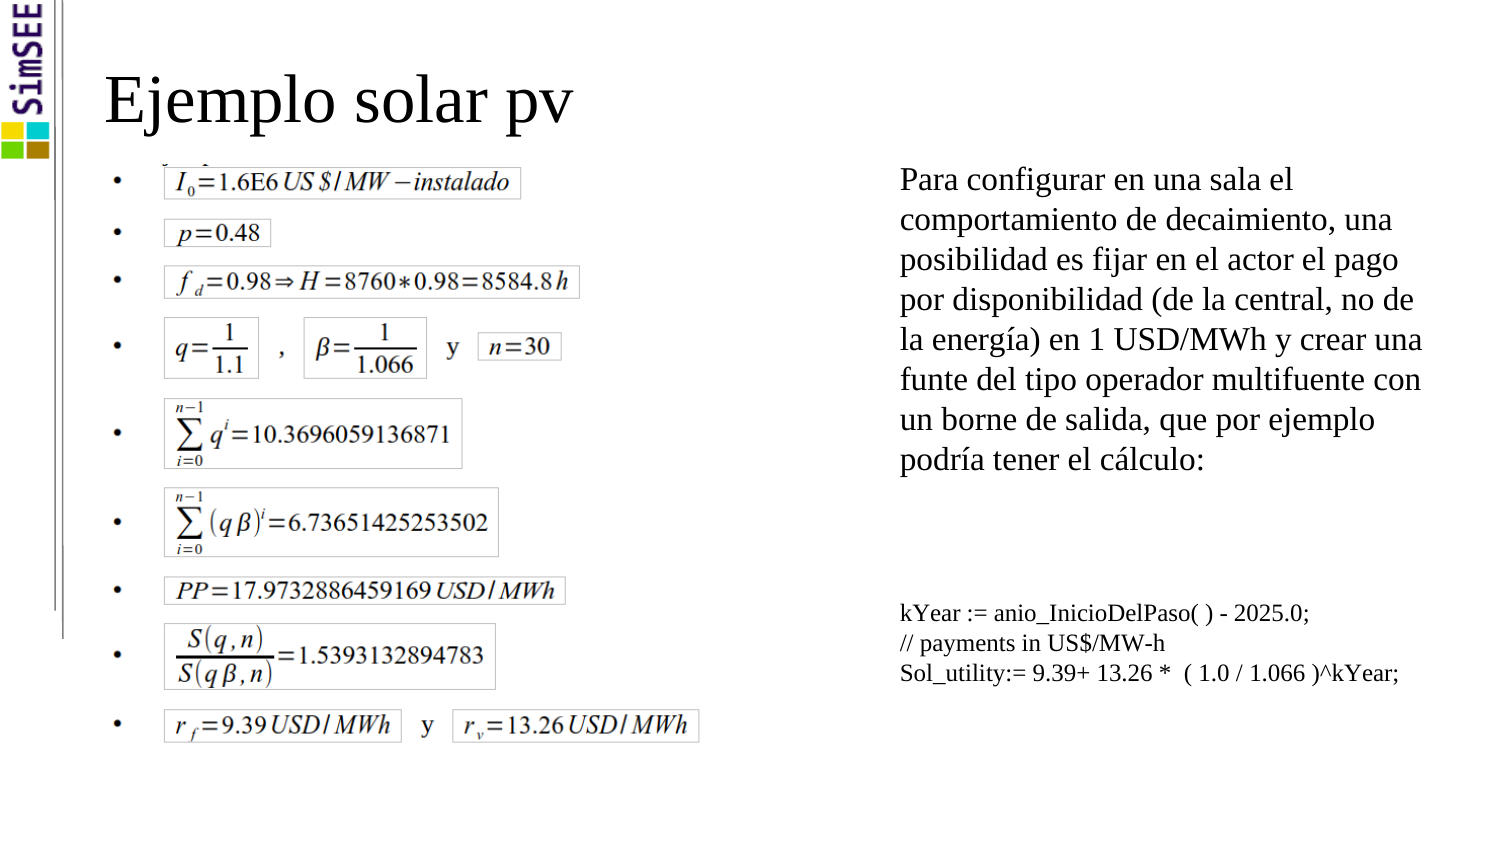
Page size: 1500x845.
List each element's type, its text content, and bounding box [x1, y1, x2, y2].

title Ejemplo solar pv [90, 24, 676, 164]
picture [0, 3, 52, 116]
picture [0, 121, 51, 160]
text_box Para configurar en una sala el comportamiento de decaimiento, una posibilidad es fijar en el actor el pago por disponibilidad (de la central, no de la energía) en 1 USD/MWh y crear una funte del tipo operador multifuente con un borne de salida, que por ejemplo podría tener el cálculo: kYear := anio_InicioDelPaso( ) - 2025.0; // payments in US$/MW-h Sol_utility:= 9.39+ 13.26 * ( 1.0 / 1.066 )^kYear; [885, 150, 1441, 695]
picture [90, 164, 751, 768]
